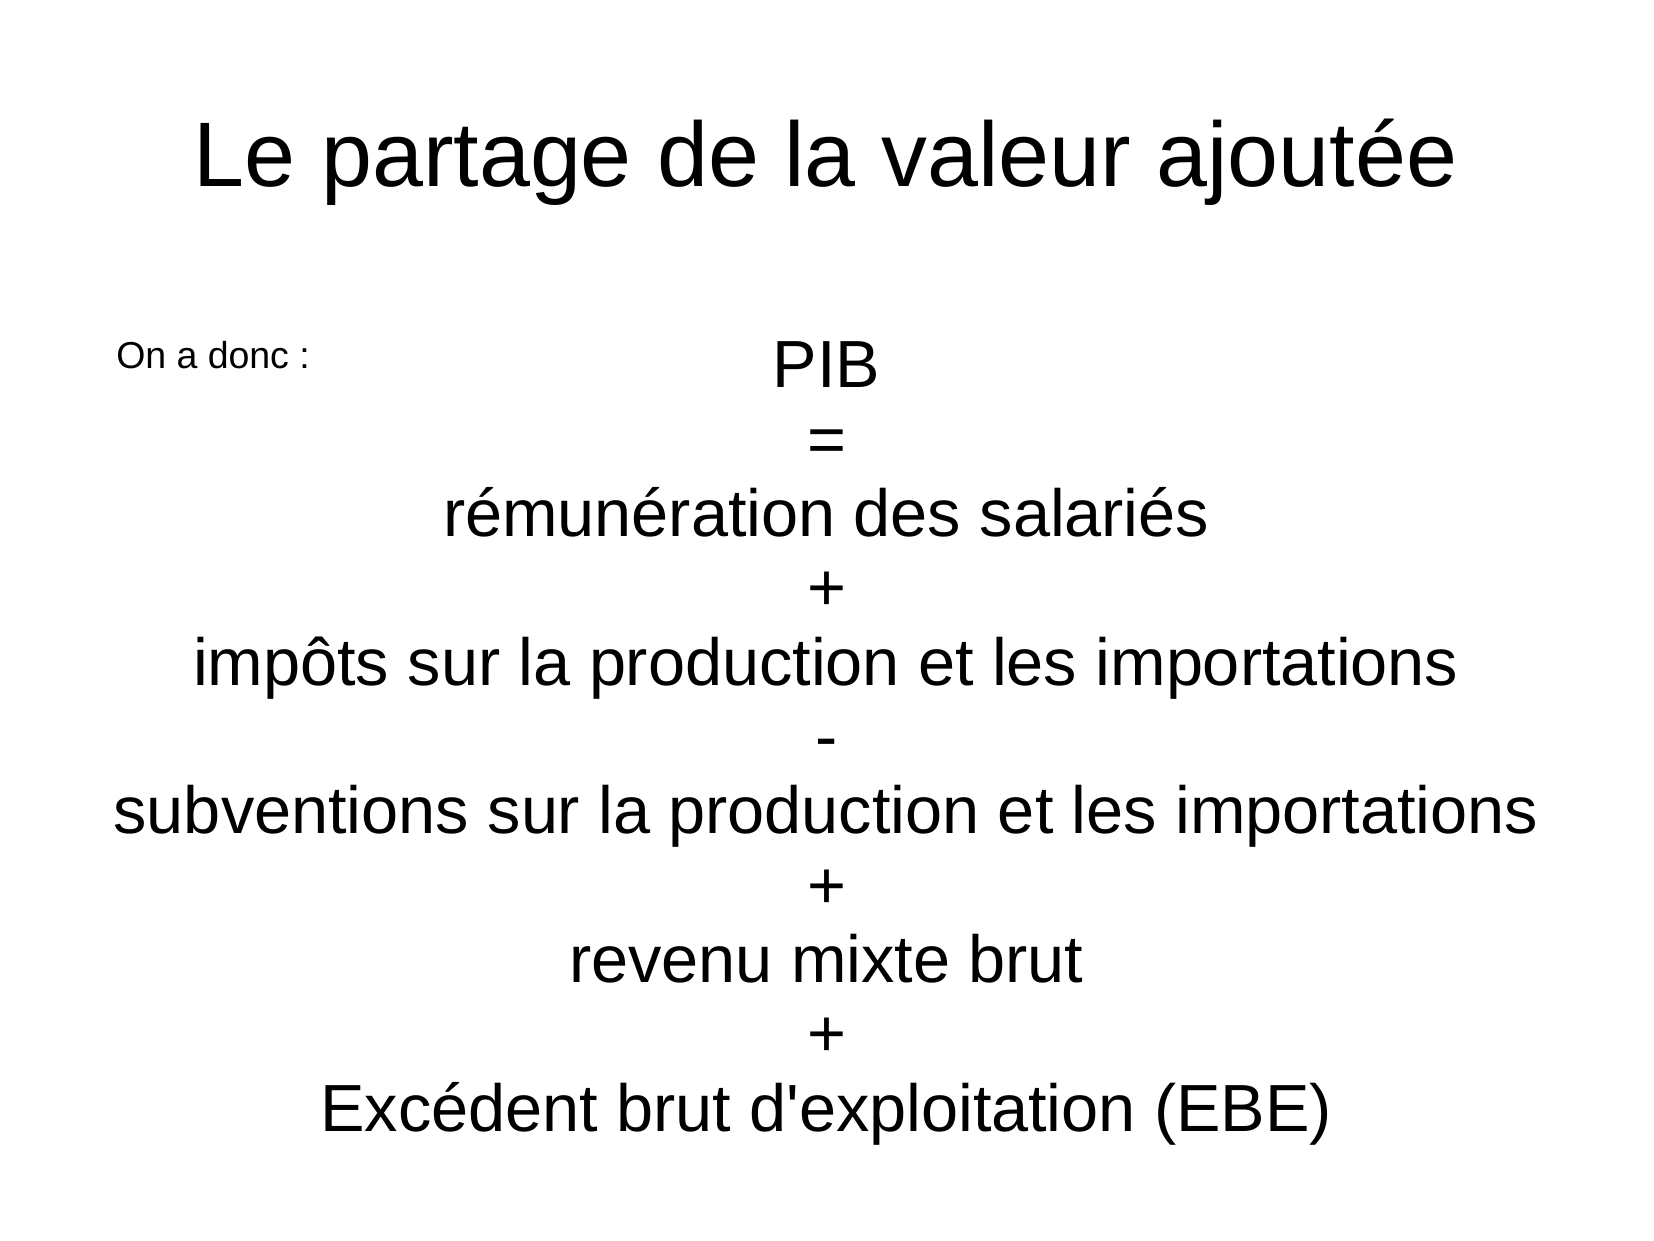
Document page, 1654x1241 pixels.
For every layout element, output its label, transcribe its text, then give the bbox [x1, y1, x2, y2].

text_box On a donc : [101, 324, 325, 382]
title Le partage de la valeur ajoutée [82, 49, 1571, 257]
text_box PIB = rémunération des salariés + impôts sur la production et les importations - subventions sur la production et les importations + revenu mixte brut + Excédent brut d'exploitation (EBE) [82, 324, 1571, 1145]
